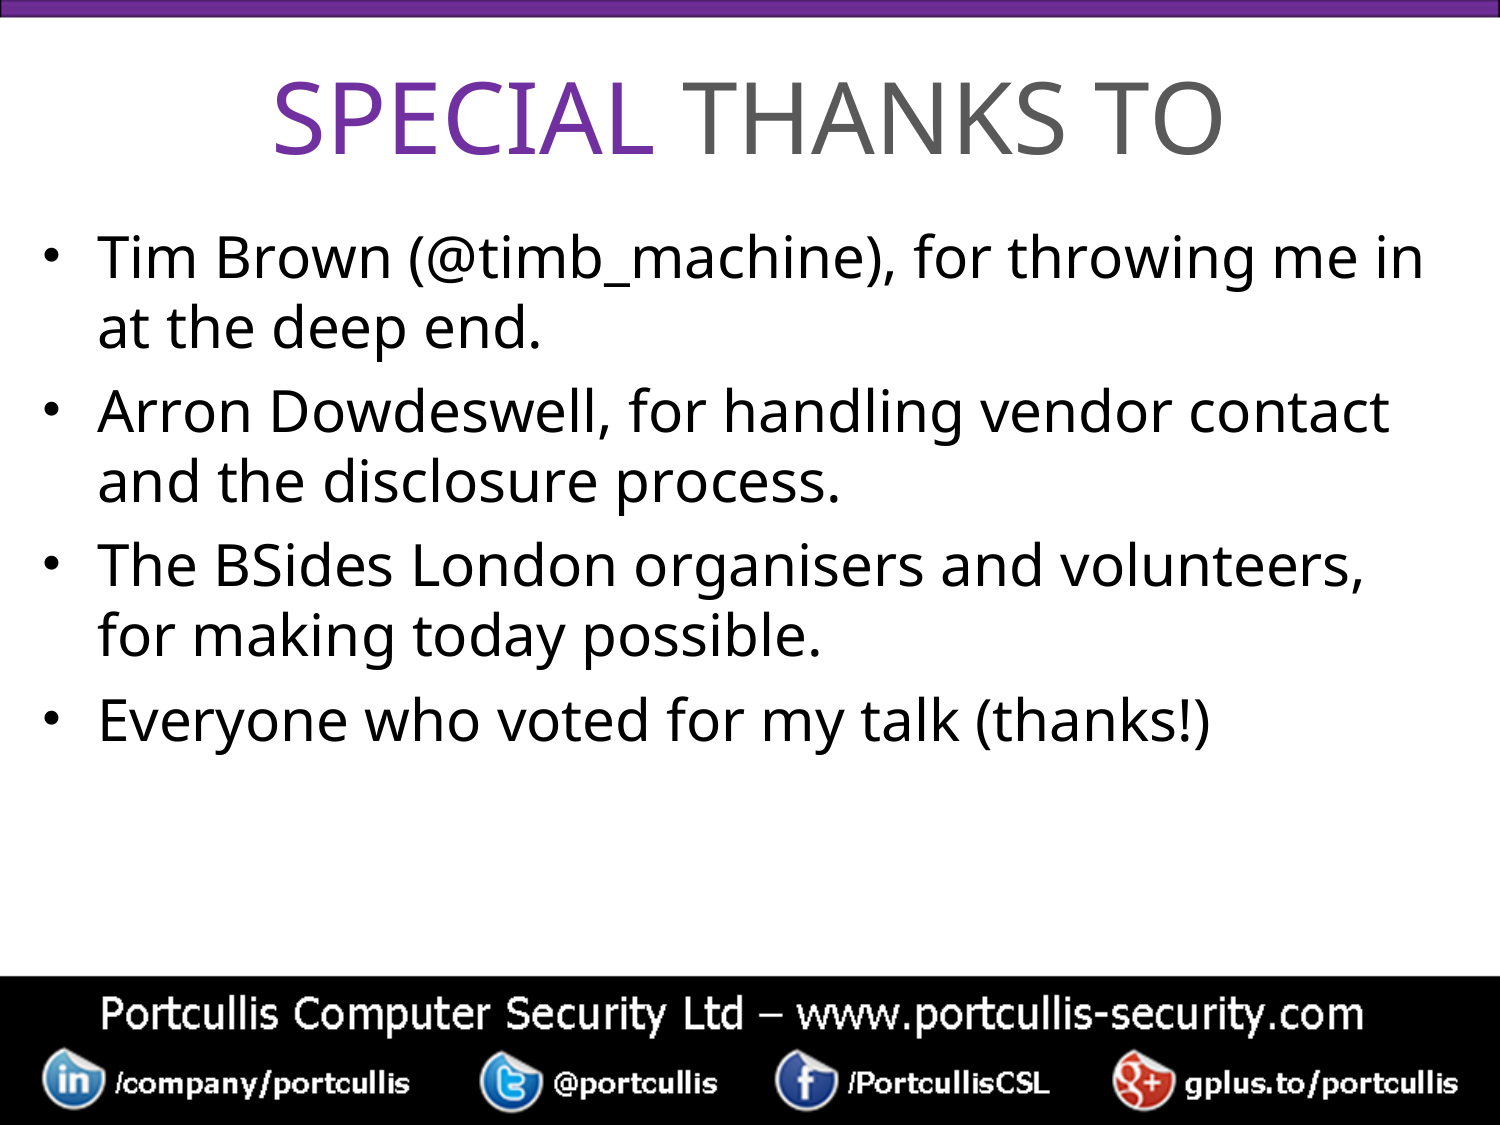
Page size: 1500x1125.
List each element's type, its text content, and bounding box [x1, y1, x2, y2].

picture [0, 202, 1500, 1125]
title SPECIAL THANKS TO [0, 42, 1500, 202]
picture [0, 0, 1500, 42]
list Tim Brown (@timb_machine), for throwing me in at the deep end. Arron Dowdeswell, for handling vendor contact and the disclosure process. The BSides London organisers and volunteers, for making today possible. Everyone who voted for my talk (thanks!) [41, 219, 1428, 965]
